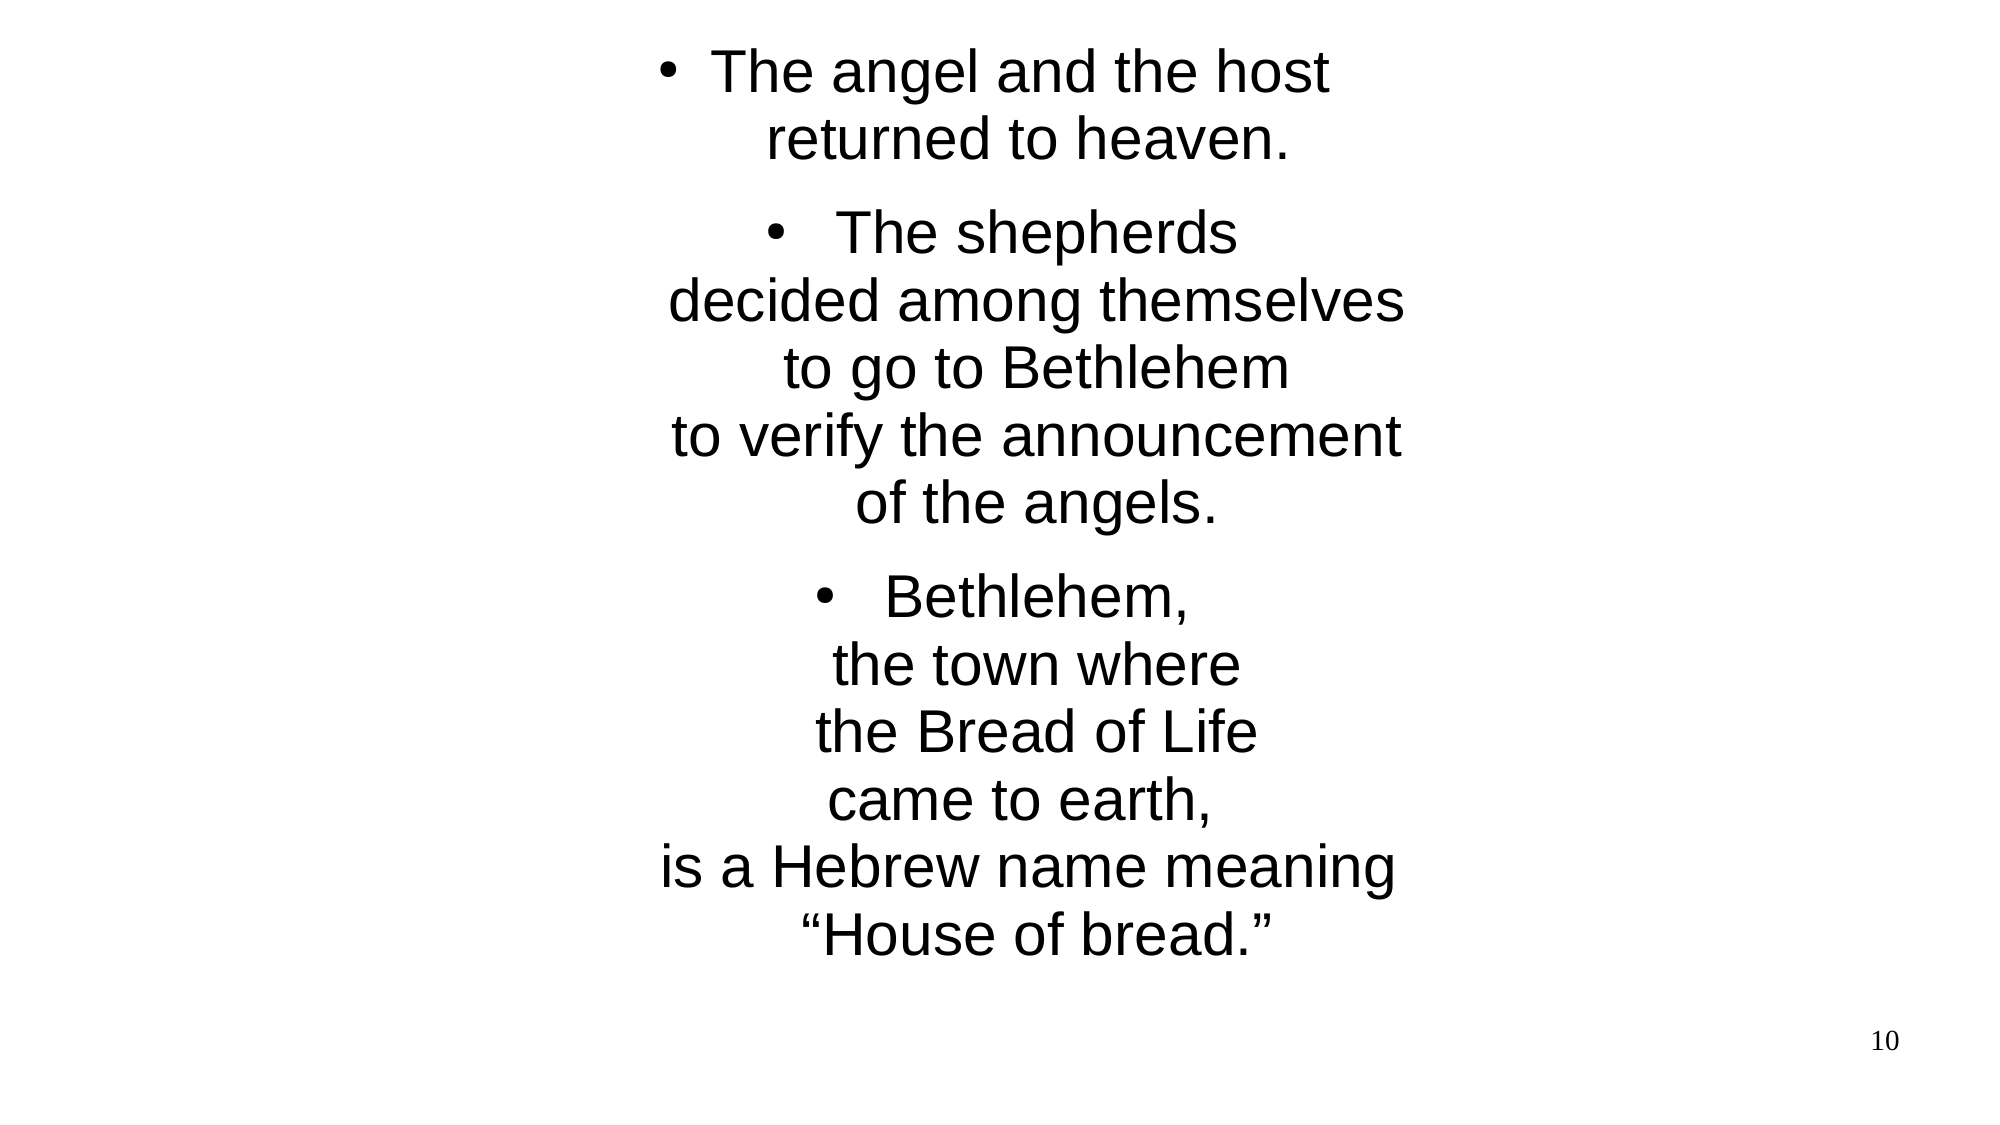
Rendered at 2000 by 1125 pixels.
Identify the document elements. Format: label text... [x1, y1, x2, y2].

list The angel and the host returned to heaven. The shepherds decided among themselves to go to Bethlehem to verify the announcement of the angels. Bethlehem, the town where the Bread of Life came to earth, is a Hebrew name meaning “House of bread.” [37, 37, 1951, 1088]
